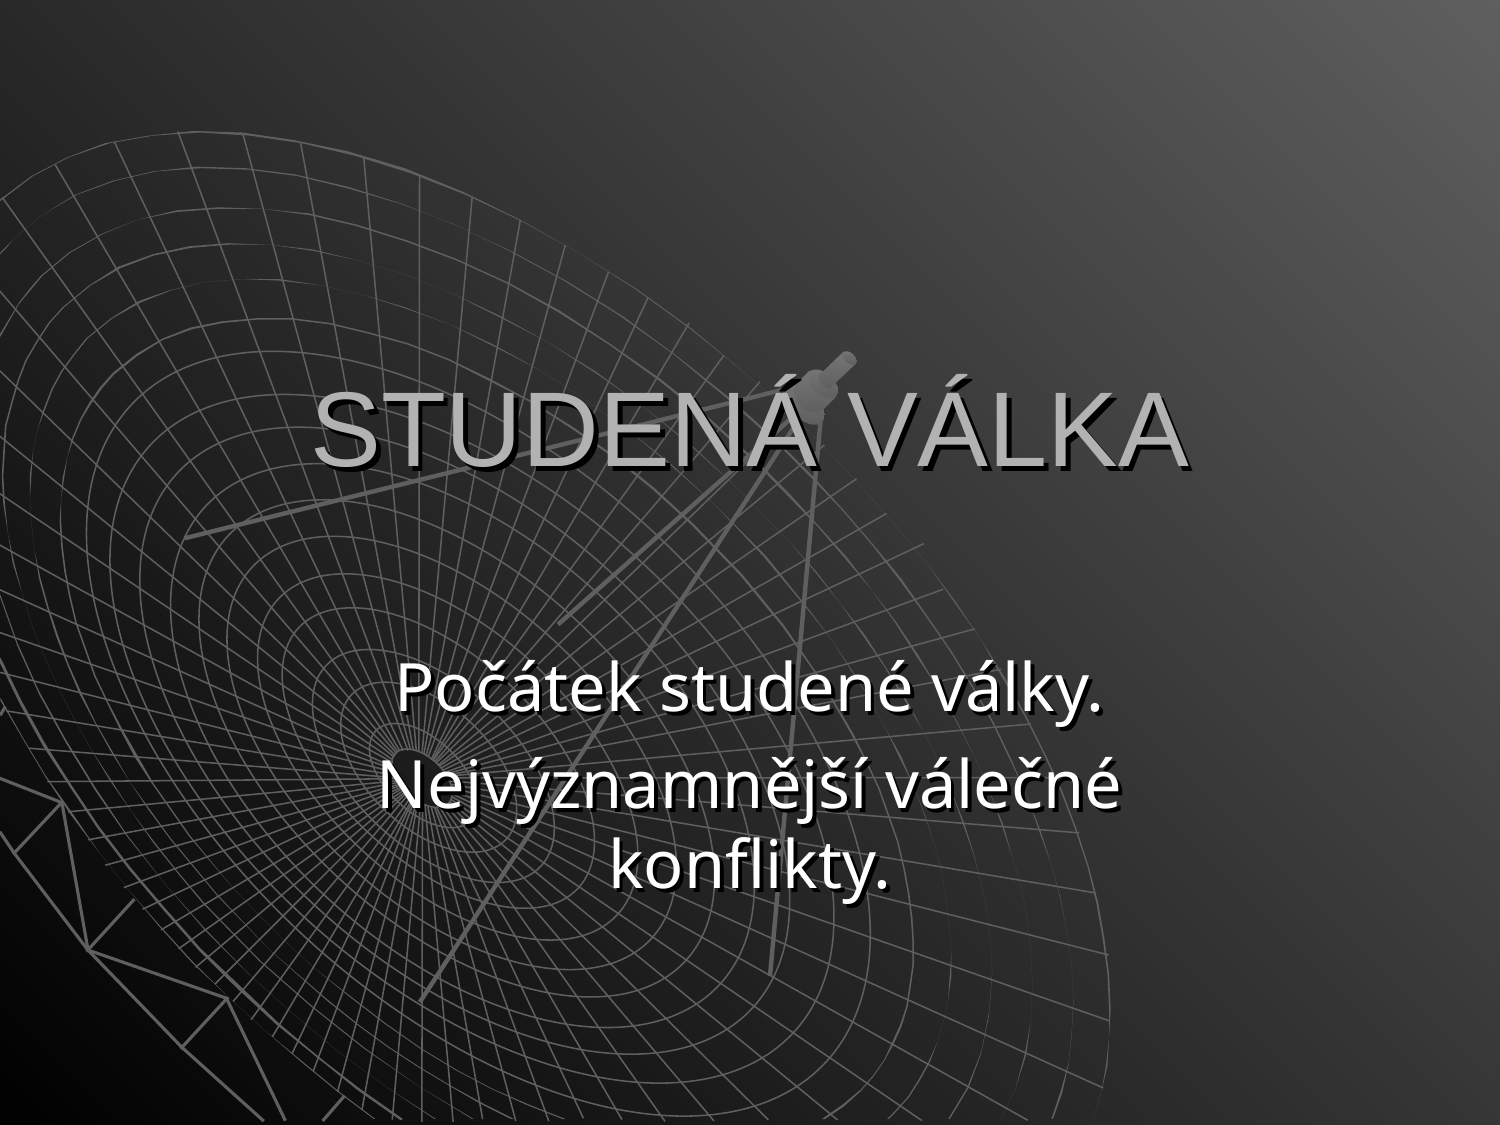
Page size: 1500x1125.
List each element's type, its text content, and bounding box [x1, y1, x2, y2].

title STUDENÁ VÁLKA [112, 262, 1388, 587]
text_box Počátek studené války. Nejvýznamnější válečné konflikty. [225, 637, 1276, 926]
